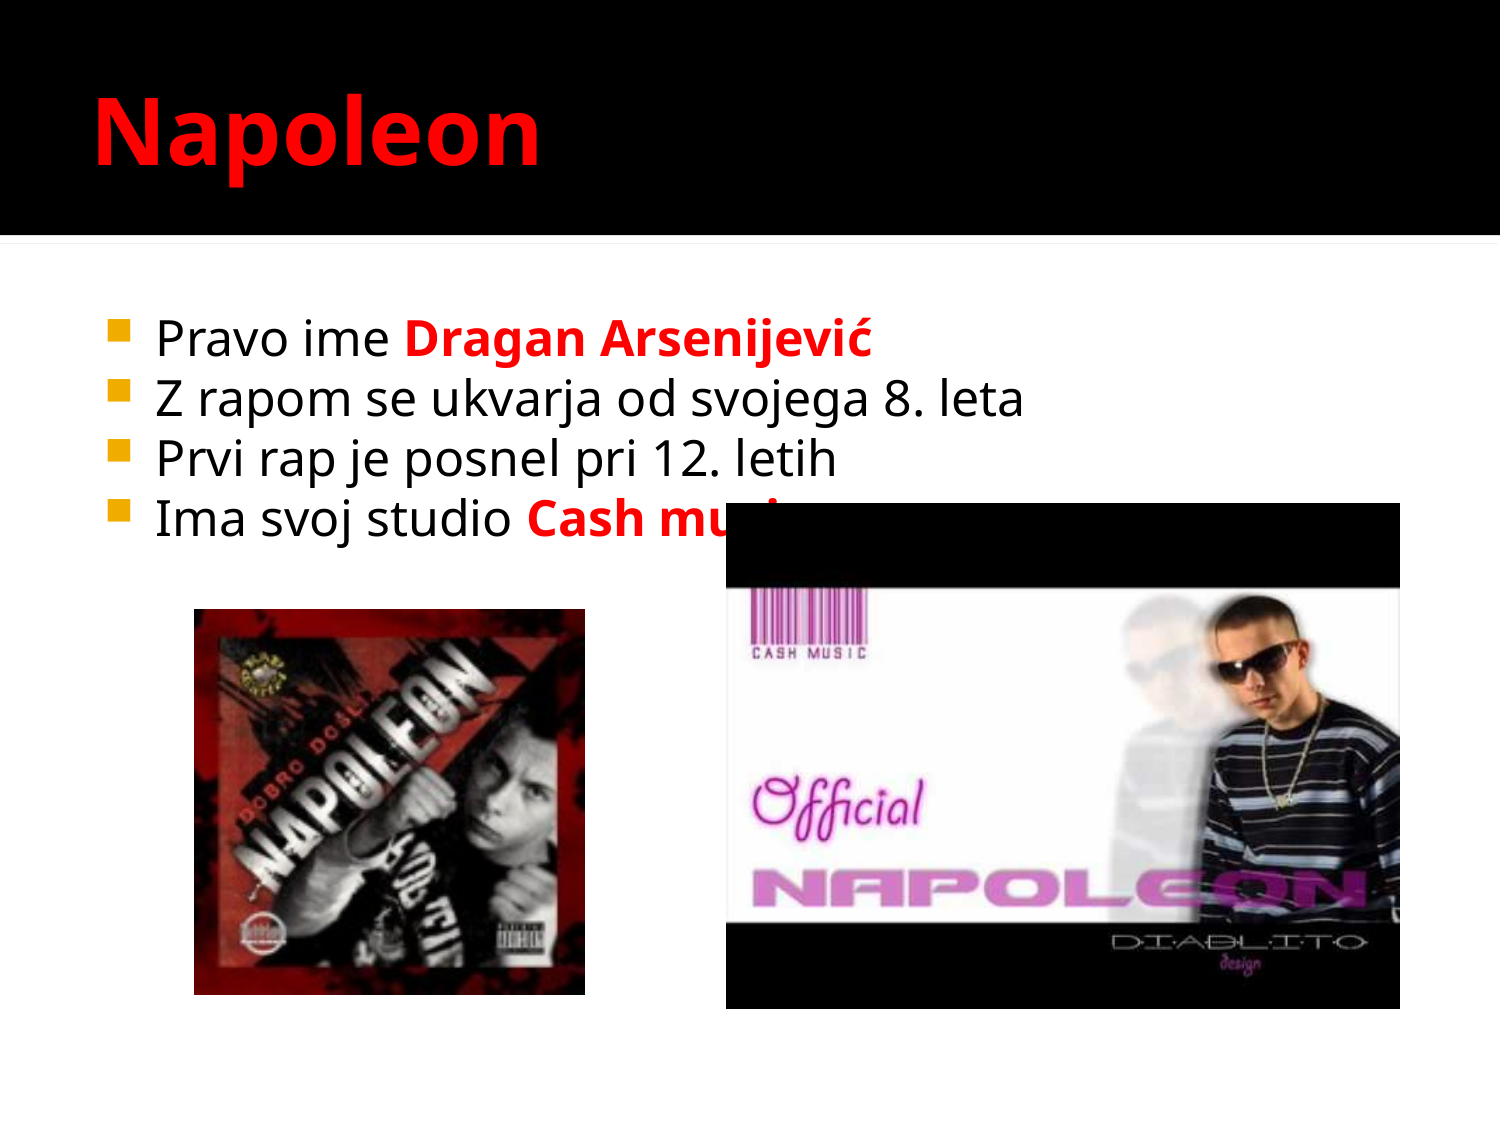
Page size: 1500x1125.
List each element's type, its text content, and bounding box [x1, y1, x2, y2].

title Napoleon [75, 25, 1425, 231]
picture [726, 503, 1400, 1009]
picture [194, 609, 585, 995]
list Pravo ime Dragan Arsenijević Z rapom se ukvarja od svojega 8. leta Prvi rap je posnel pri 12. letih Ima svoj studio Cash music [75, 291, 1425, 1050]
